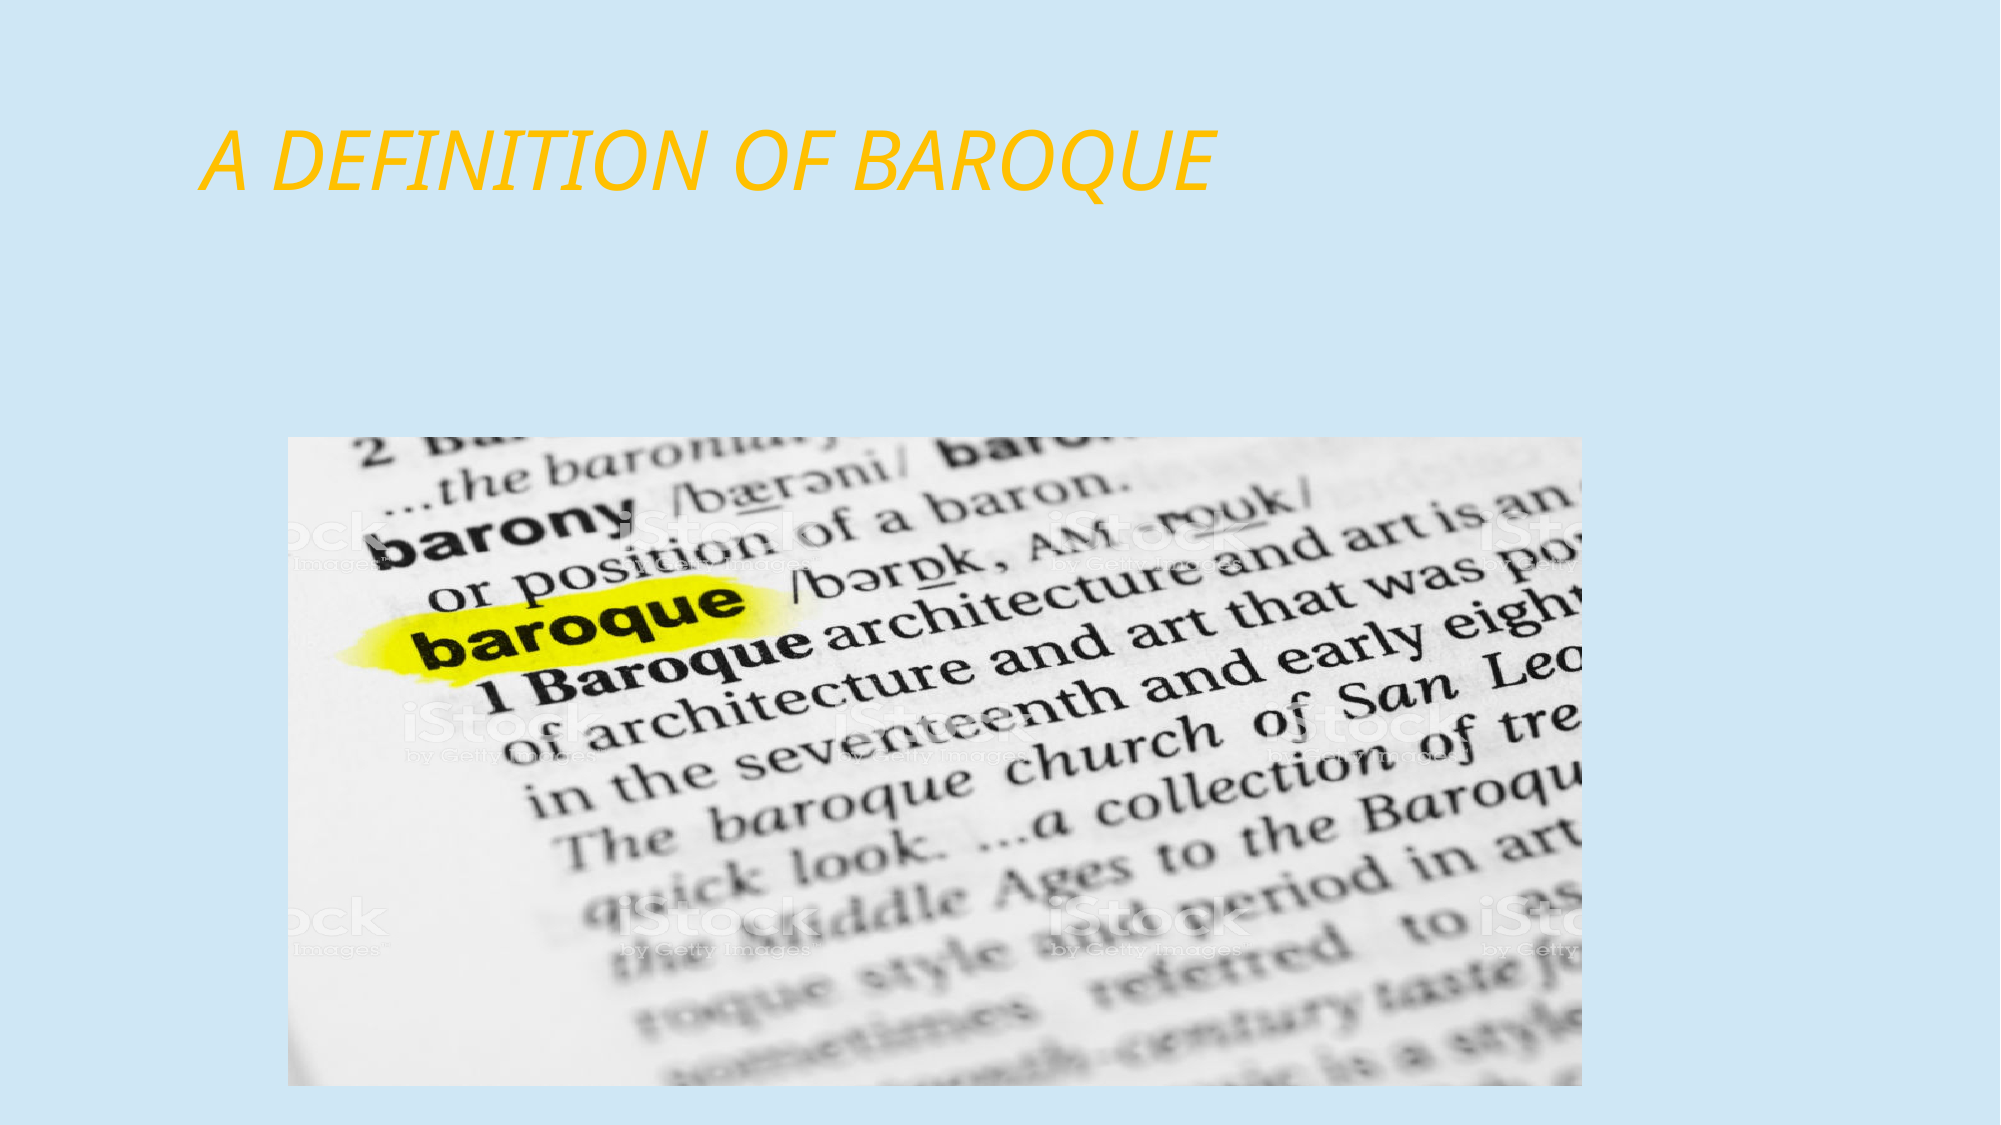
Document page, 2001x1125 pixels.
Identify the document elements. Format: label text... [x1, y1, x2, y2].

picture [288, 437, 1582, 1086]
title A DEFINITION OF BAROQUE [187, 99, 1813, 413]
